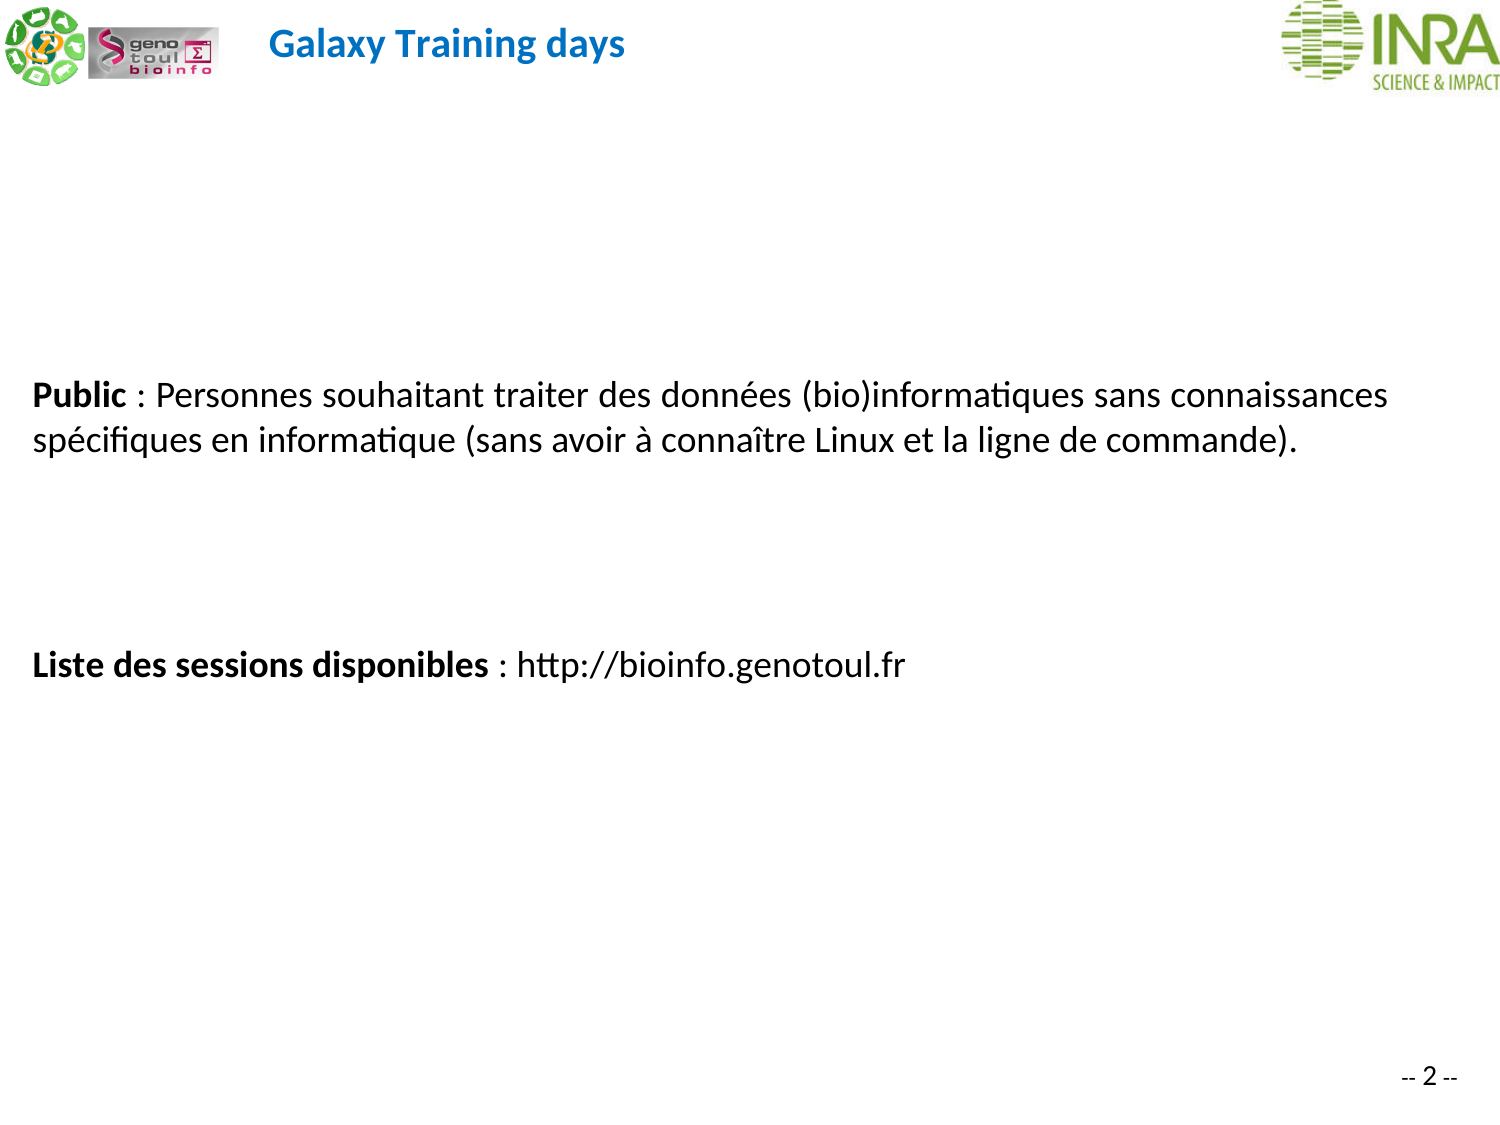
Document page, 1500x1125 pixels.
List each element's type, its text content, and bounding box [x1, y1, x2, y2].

picture [88, 27, 219, 79]
picture [5, 7, 85, 86]
text_box Galaxy Training days [253, 19, 1270, 86]
picture [1281, 0, 1500, 110]
text_box Public : Personnes souhaitant traiter des données (bio)informatiques sans connaissances spécifiques en informatique (sans avoir à connaître Linux et la ligne de commande). Liste des sessions disponibles : http://bioinfo.genotoul.fr [17, 137, 1495, 784]
